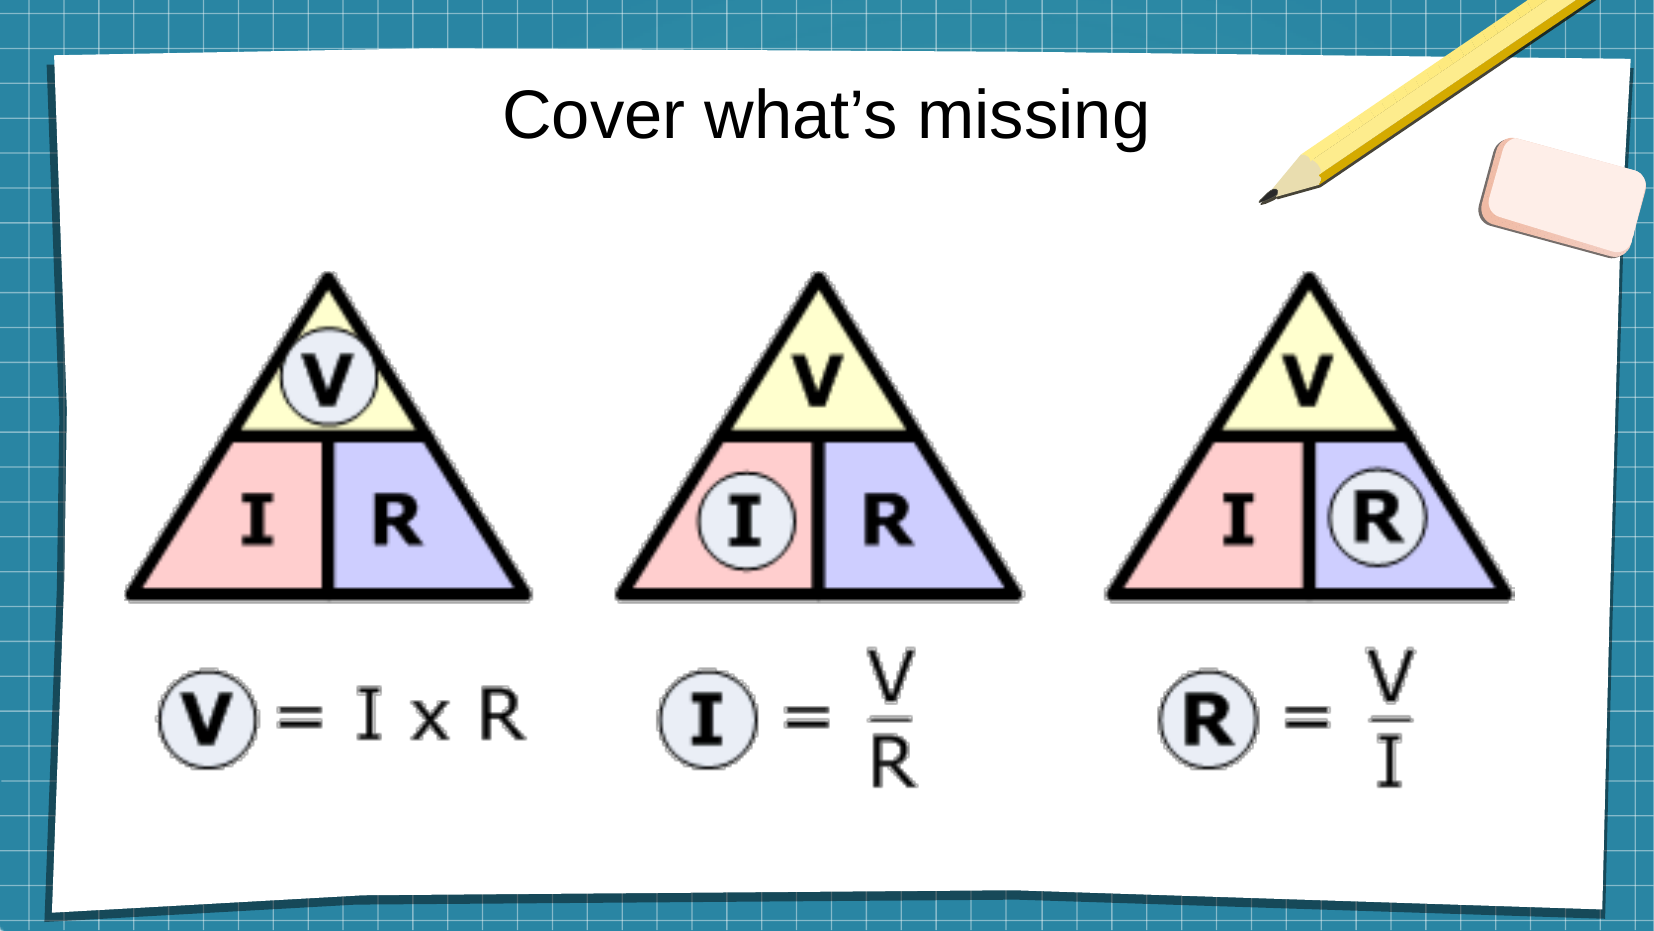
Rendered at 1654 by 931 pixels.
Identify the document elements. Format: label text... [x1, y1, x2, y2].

title Cover what’s missing [82, 37, 1571, 193]
picture [124, 271, 1515, 812]
